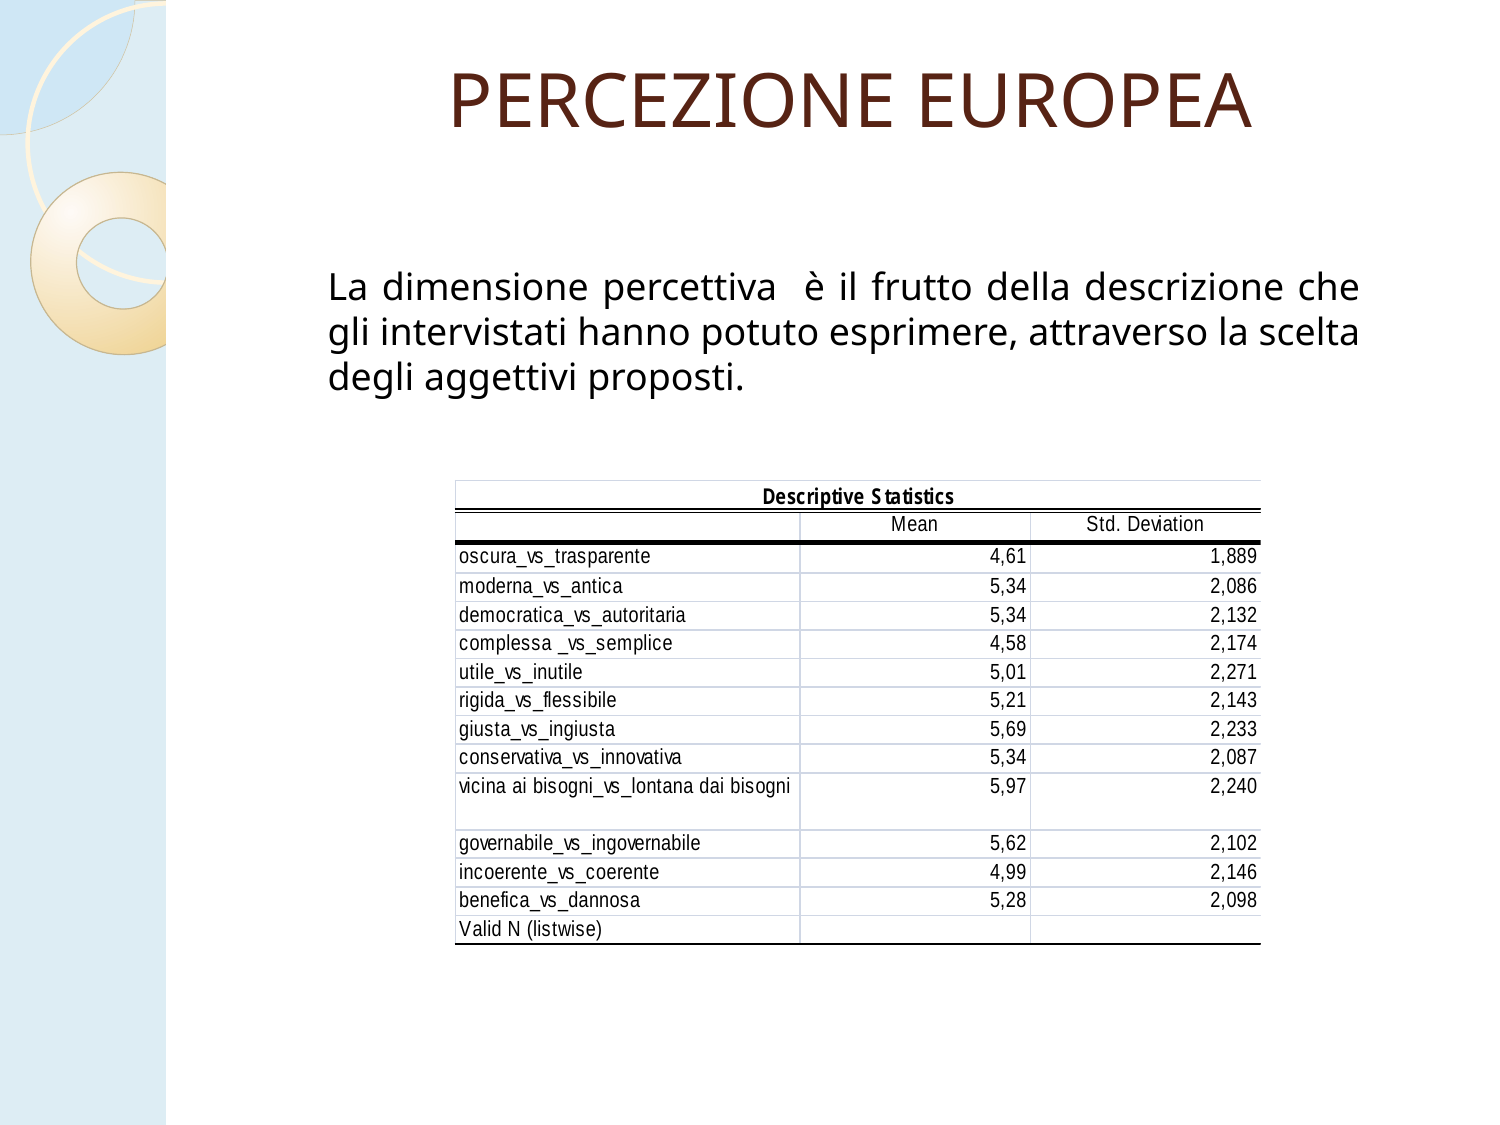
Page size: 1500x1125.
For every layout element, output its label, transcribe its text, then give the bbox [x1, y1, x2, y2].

title PERCEZIONE EUROPEA [235, 45, 1466, 197]
picture [454, 479, 1263, 947]
text_box La dimensione percettiva è il frutto della descrizione che gli intervistati hanno potuto esprimere, attraverso la scelta degli aggettivi proposti. [312, 255, 1376, 406]
